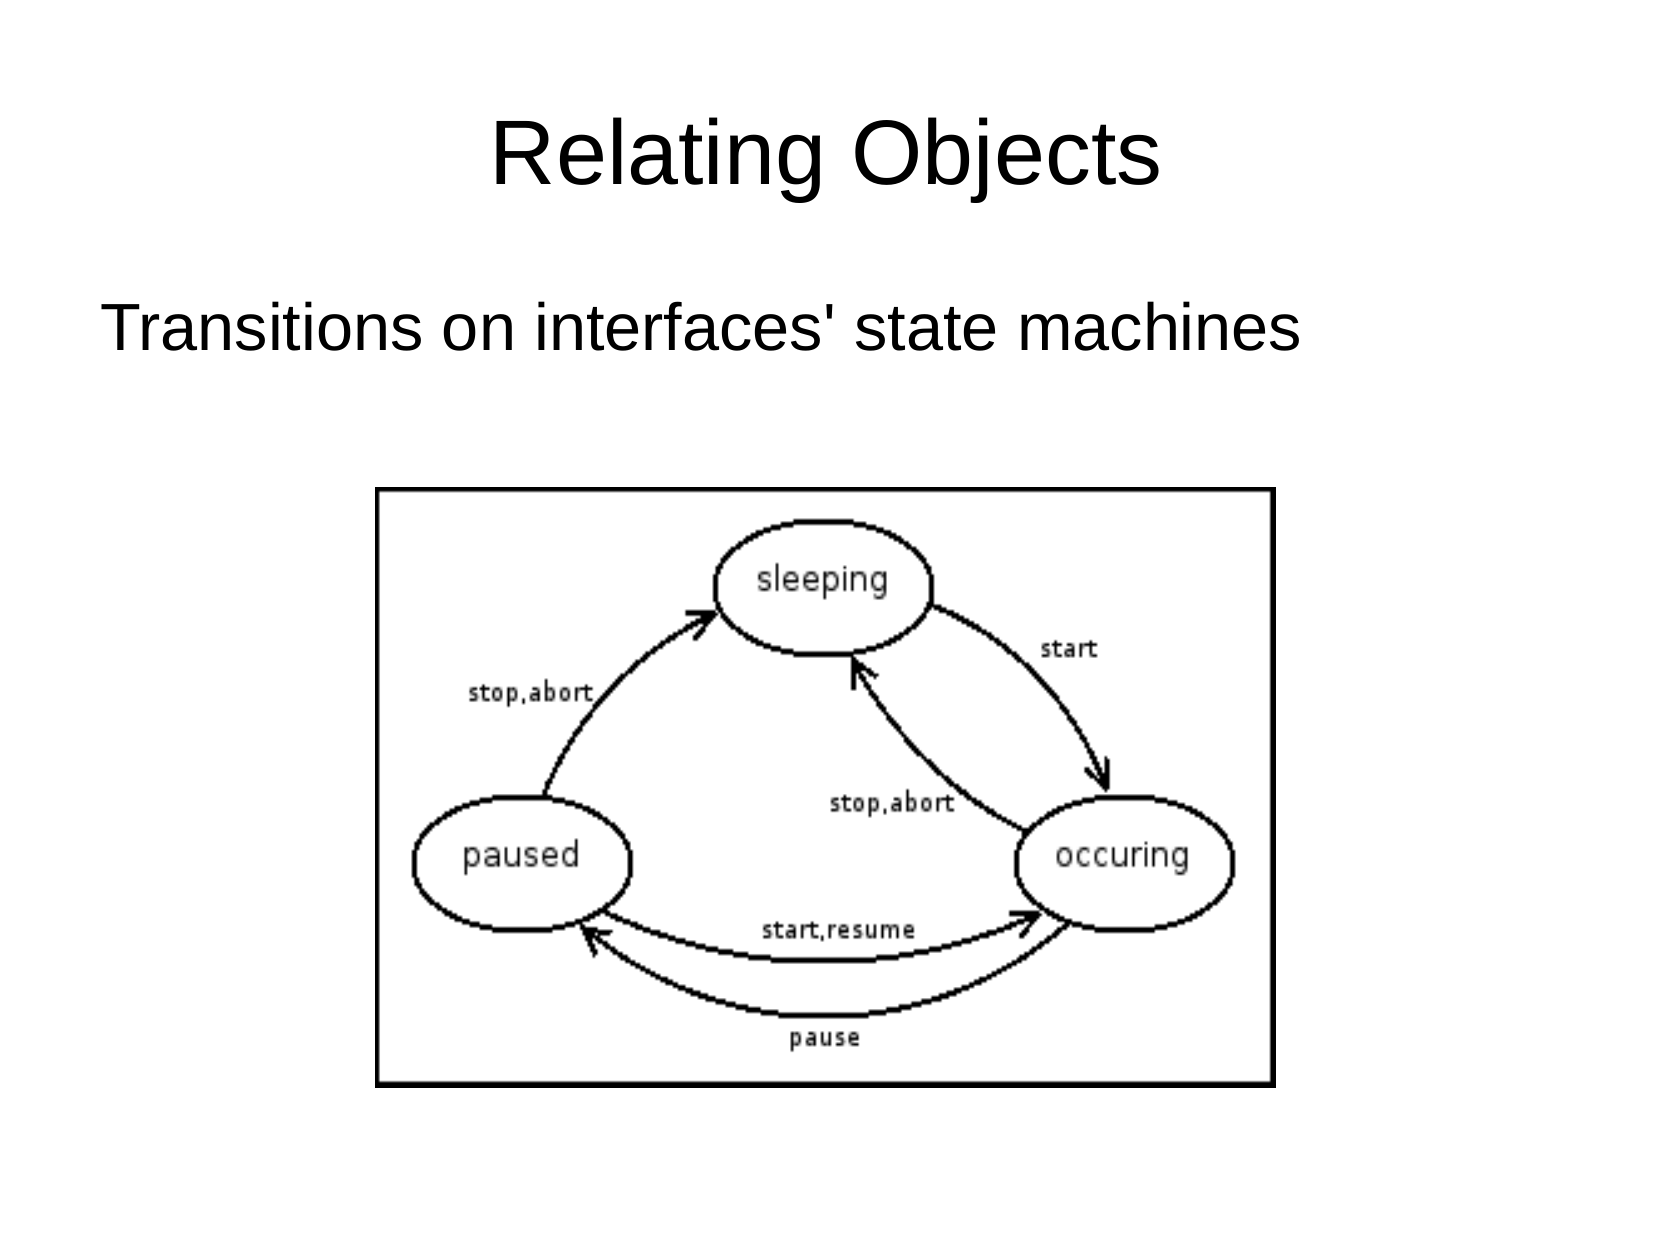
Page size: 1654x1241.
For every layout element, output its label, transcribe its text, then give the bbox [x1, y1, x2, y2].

list Transitions on interfaces' state machines [82, 290, 1571, 1094]
picture [375, 487, 1276, 1088]
title Relating Objects [82, 56, 1571, 250]
